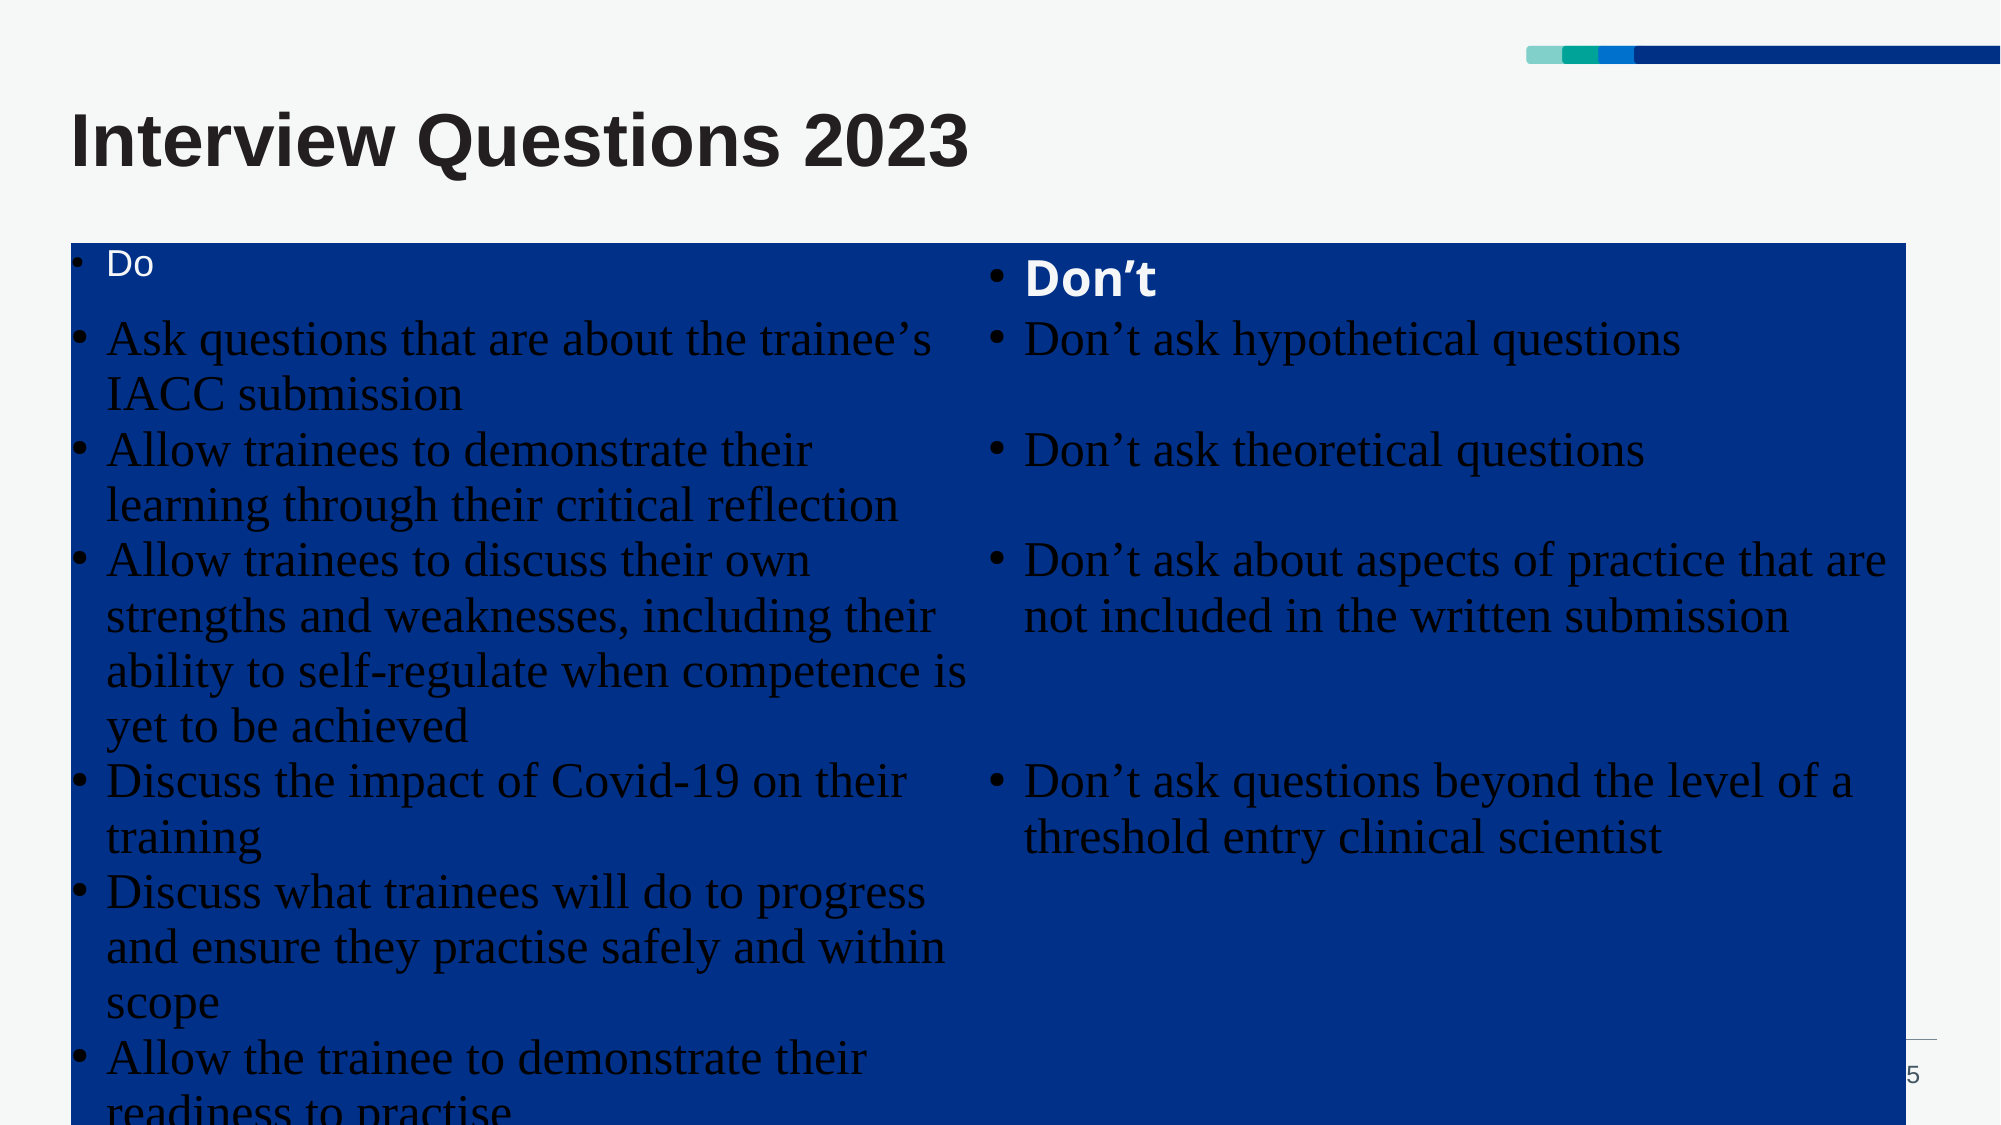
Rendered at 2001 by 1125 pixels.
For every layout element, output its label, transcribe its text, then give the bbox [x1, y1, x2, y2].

table_cell [988, 1030, 1906, 1125]
table_header Don’t [988, 243, 1906, 311]
table_cell Don’t ask about aspects of practice that are not included in the written submission [988, 532, 1906, 753]
table_cell Allow trainees to demonstrate their learning through their critical reflection [71, 422, 988, 532]
table_cell Discuss what trainees will do to progress and ensure they practise safely and within scope [71, 864, 988, 1030]
table_cell Don’t ask hypothetical questions [988, 311, 1906, 422]
table_cell [988, 864, 1906, 1030]
table_cell Discuss the impact of Covid-19 on their training [71, 753, 988, 864]
title Interview Questions 2023 [70, 70, 1942, 213]
table_cell Don’t ask theoretical questions [988, 422, 1906, 532]
table_cell Don’t ask questions beyond the level of a threshold entry clinical scientist [988, 753, 1906, 864]
table_cell Allow trainees to discuss their own strengths and weaknesses, including their ability to self-regulate when competence is yet to be achieved [71, 532, 988, 753]
table_header Do [71, 243, 988, 311]
table_cell Allow the trainee to demonstrate their readiness to practise [71, 1030, 988, 1125]
table_cell Ask questions that are about the trainee’s IACC submission [71, 311, 988, 422]
